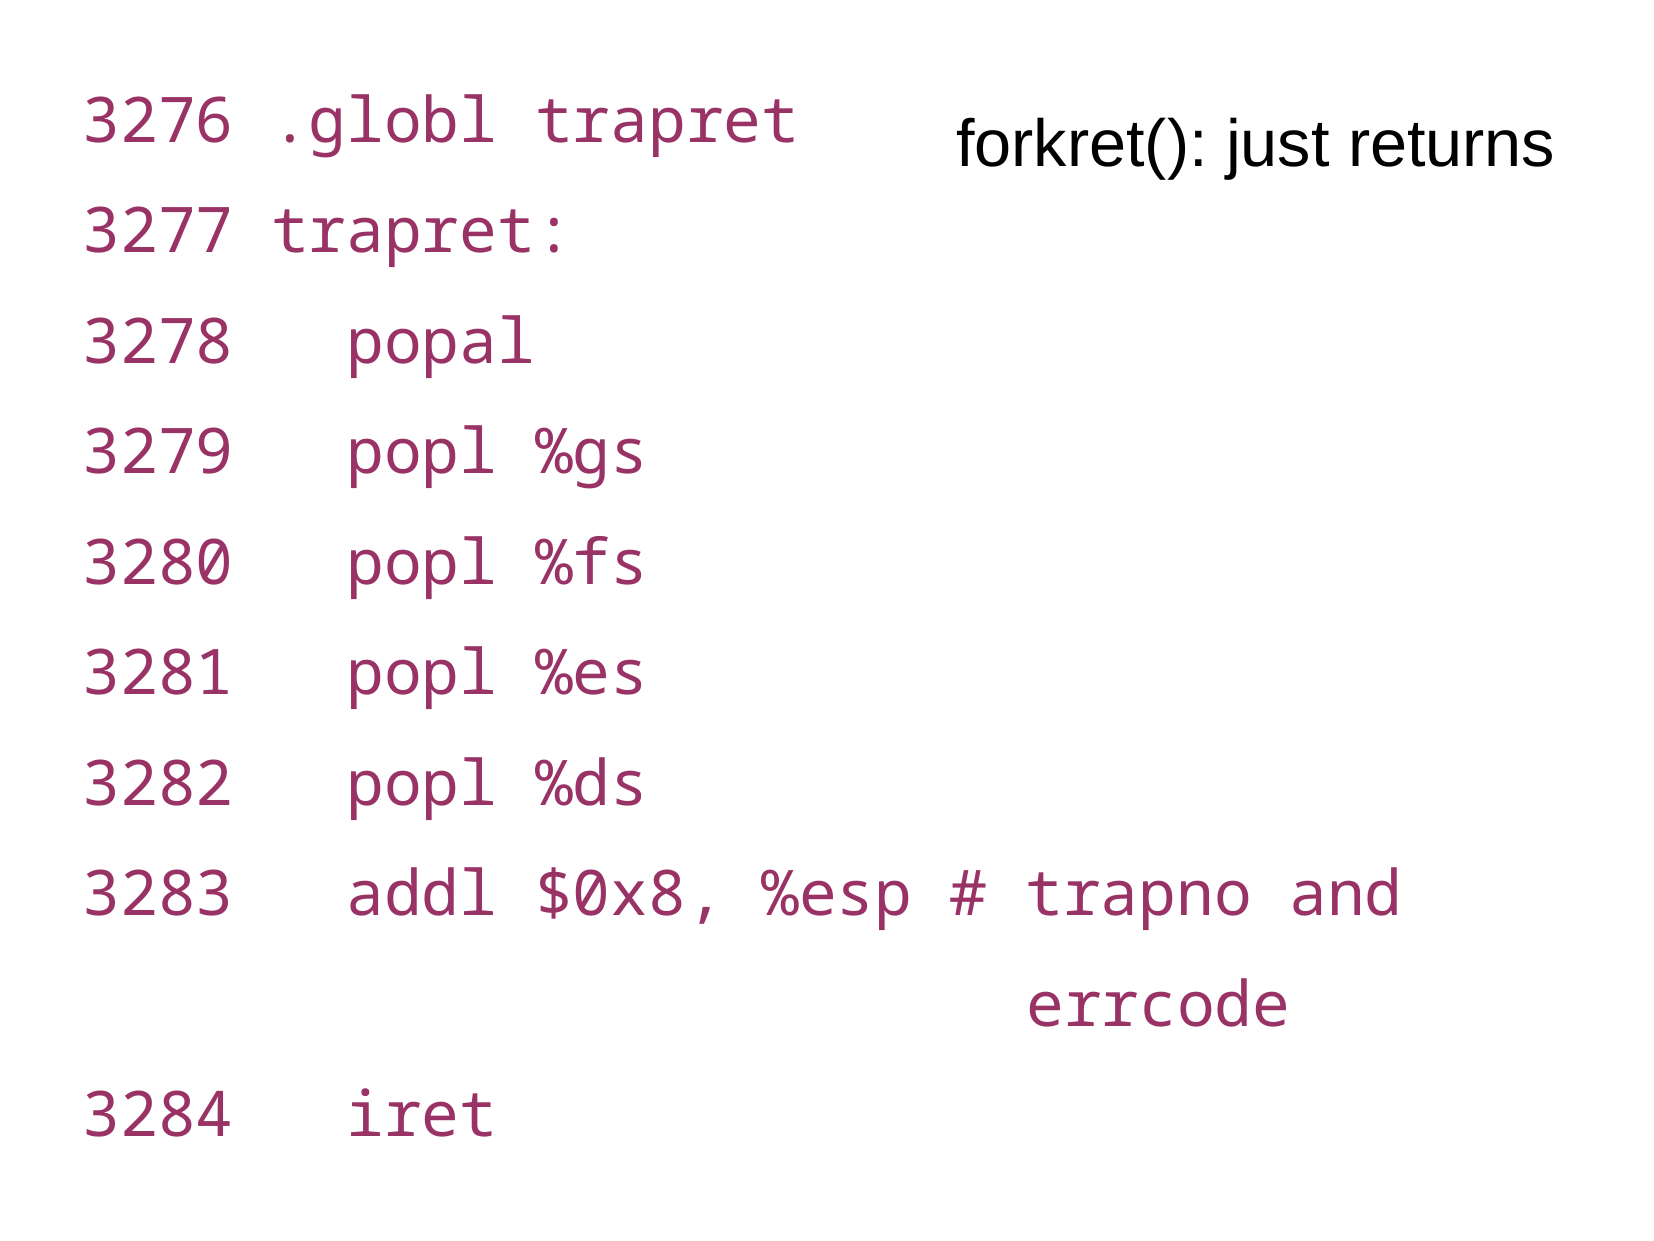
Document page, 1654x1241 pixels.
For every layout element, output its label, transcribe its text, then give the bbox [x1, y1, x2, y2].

list 3276 .globl trapret 3277 trapret: 3278 popal 3279 popl %gs 3280 popl %fs 3281 popl %es 3282 popl %ds 3283 addl $0x8, %esp # trapno and errcode 3284 iret [82, 75, 1463, 1163]
list forkret(): just returns [900, 105, 1613, 301]
